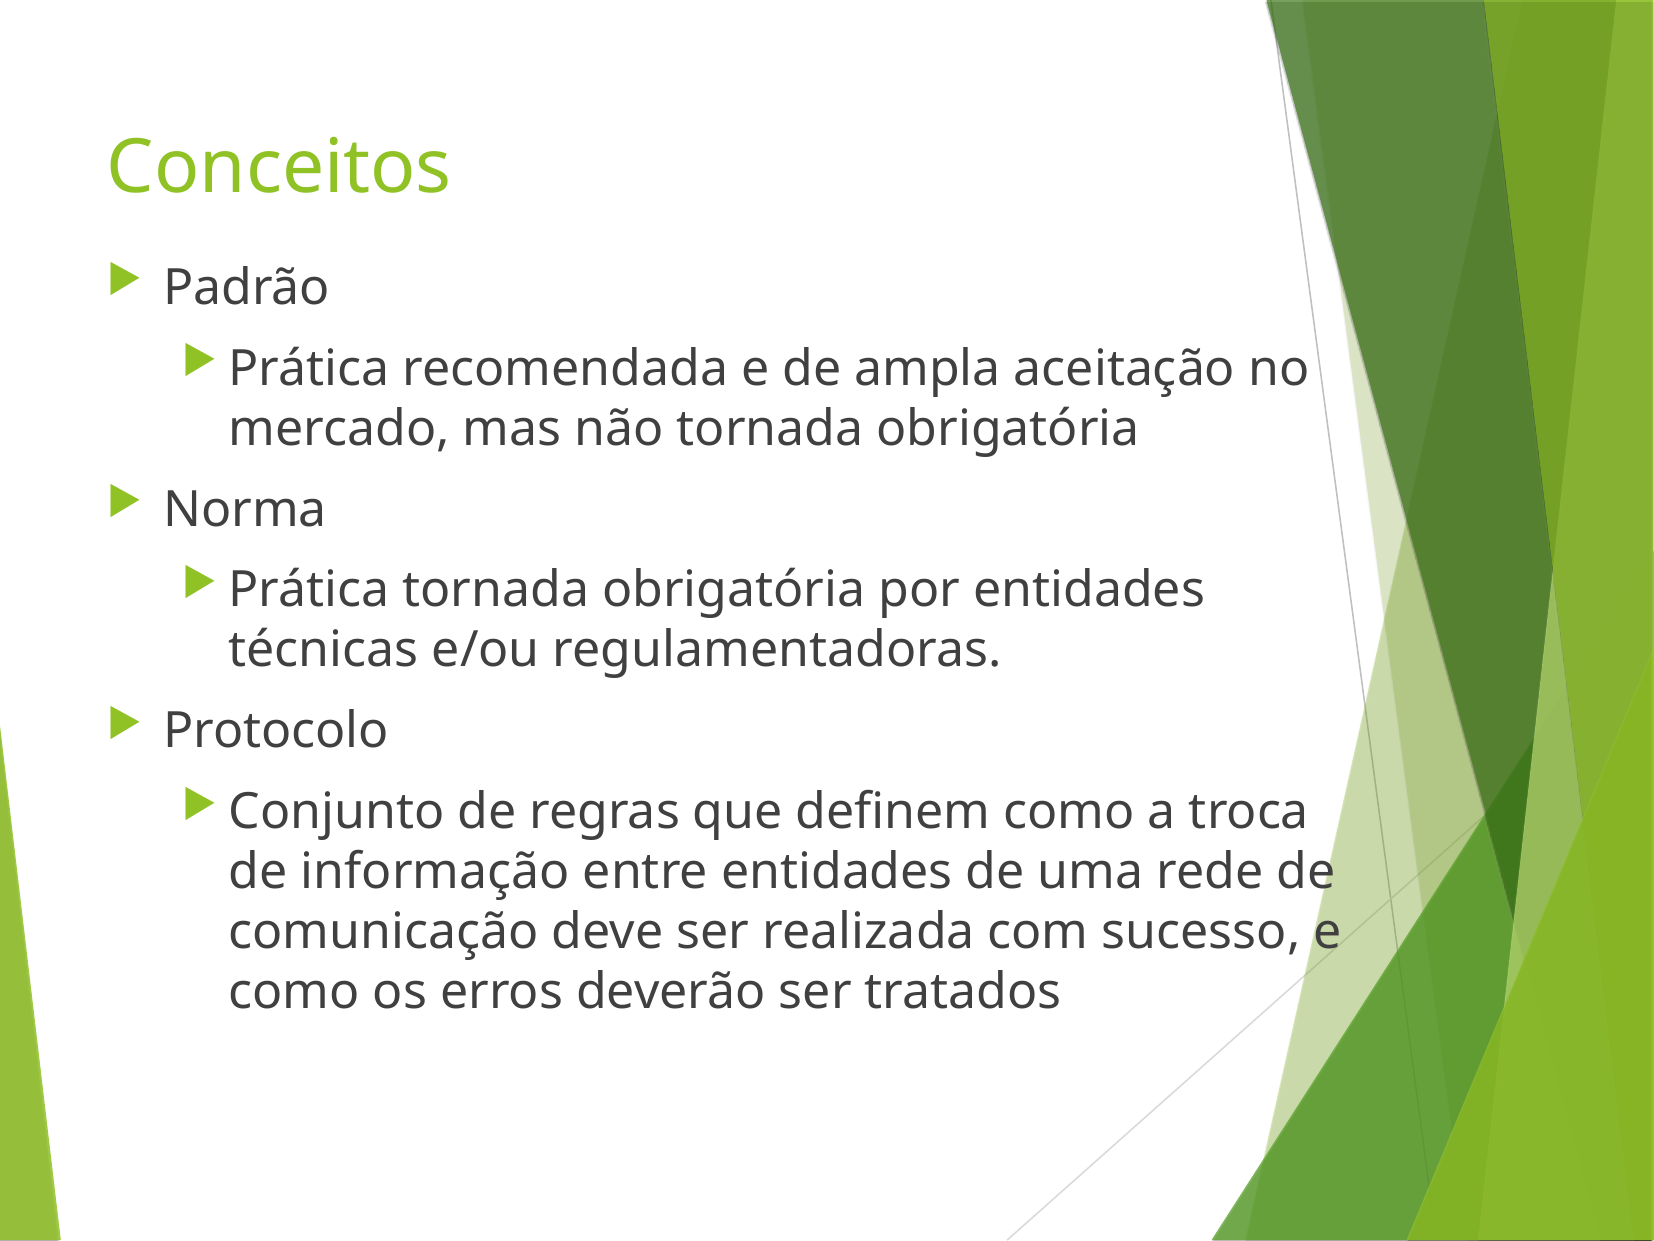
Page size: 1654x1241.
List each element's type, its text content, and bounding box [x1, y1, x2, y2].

list Padrão Prática recomendada e de ampla aceitação no mercado, mas não tornada obrigatória Norma Prática tornada obrigatória por entidades técnicas e/ou regulamentadoras. Protocolo Conjunto de regras que definem como a troca de informação entre entidades de uma rede de comunicação deve ser realizada com sucesso, e como os erros deverão ser tratados [91, 246, 1381, 1179]
title Conceitos [91, 110, 1258, 246]
